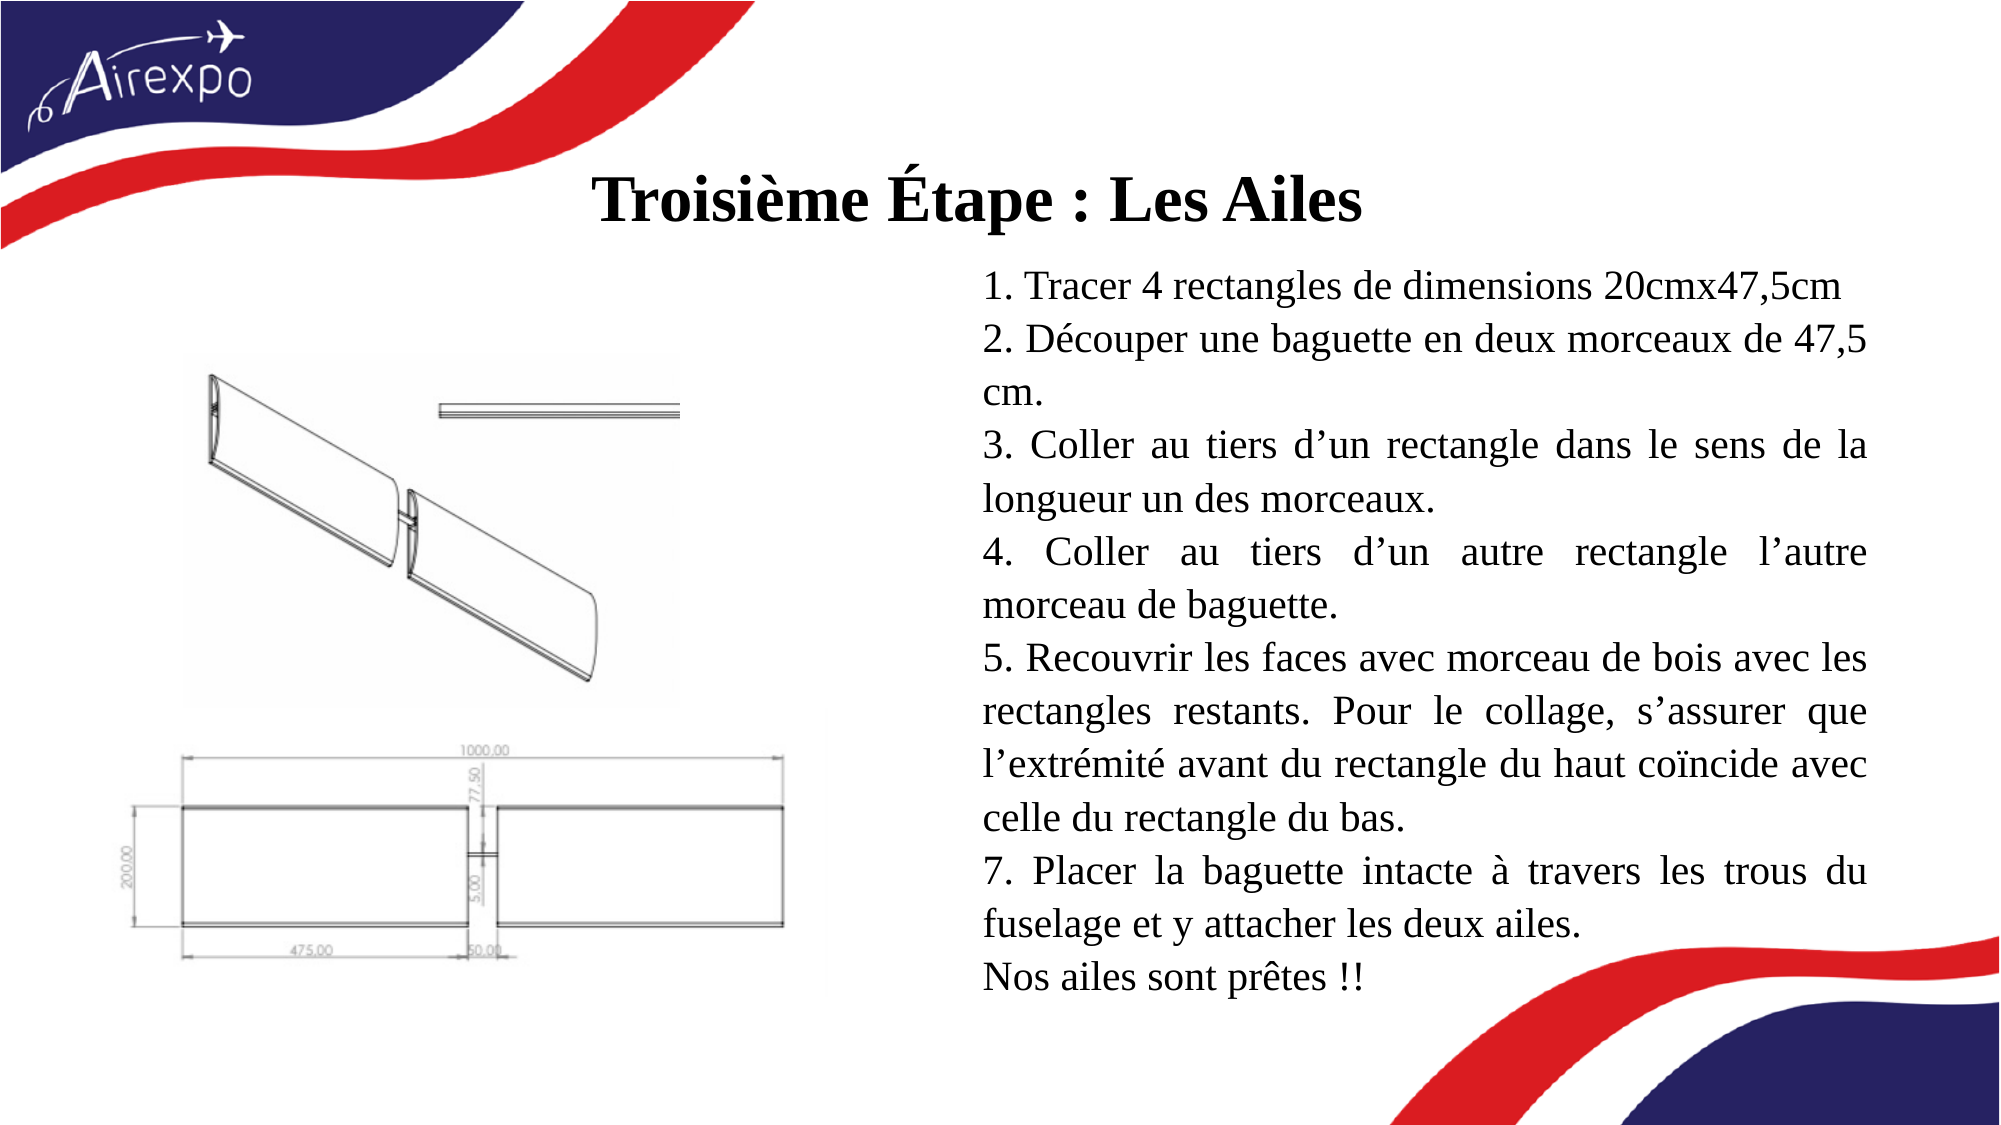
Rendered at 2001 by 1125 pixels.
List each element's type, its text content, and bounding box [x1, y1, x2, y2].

picture [88, 353, 828, 997]
picture [0, 1, 769, 263]
subtitle Troisième Étape : Les Ailes [236, 147, 1737, 420]
text_box 1. Tracer 4 rectangles de dimensions 20cmx47,5cm 2. Découper une baguette en deux morceaux de 47,5 cm. 3. Coller au tiers d’un rectangle dans le sens de la longueur un des morceaux. 4. Coller au tiers d’un autre rectangle l’autre morceau de baguette. 5. Recouvrir les faces avec morceau de bois avec les rectangles restants. Pour le collage, s’assurer que l’extrémité avant du rectangle du haut coïncide avec celle du rectangle du bas. 7. Placer la baguette intacte à travers les trous du fuselage et y attacher les deux ailes. Nos ailes sont prêtes !! [968, 247, 1884, 1125]
picture [1884, 877, 2000, 1125]
